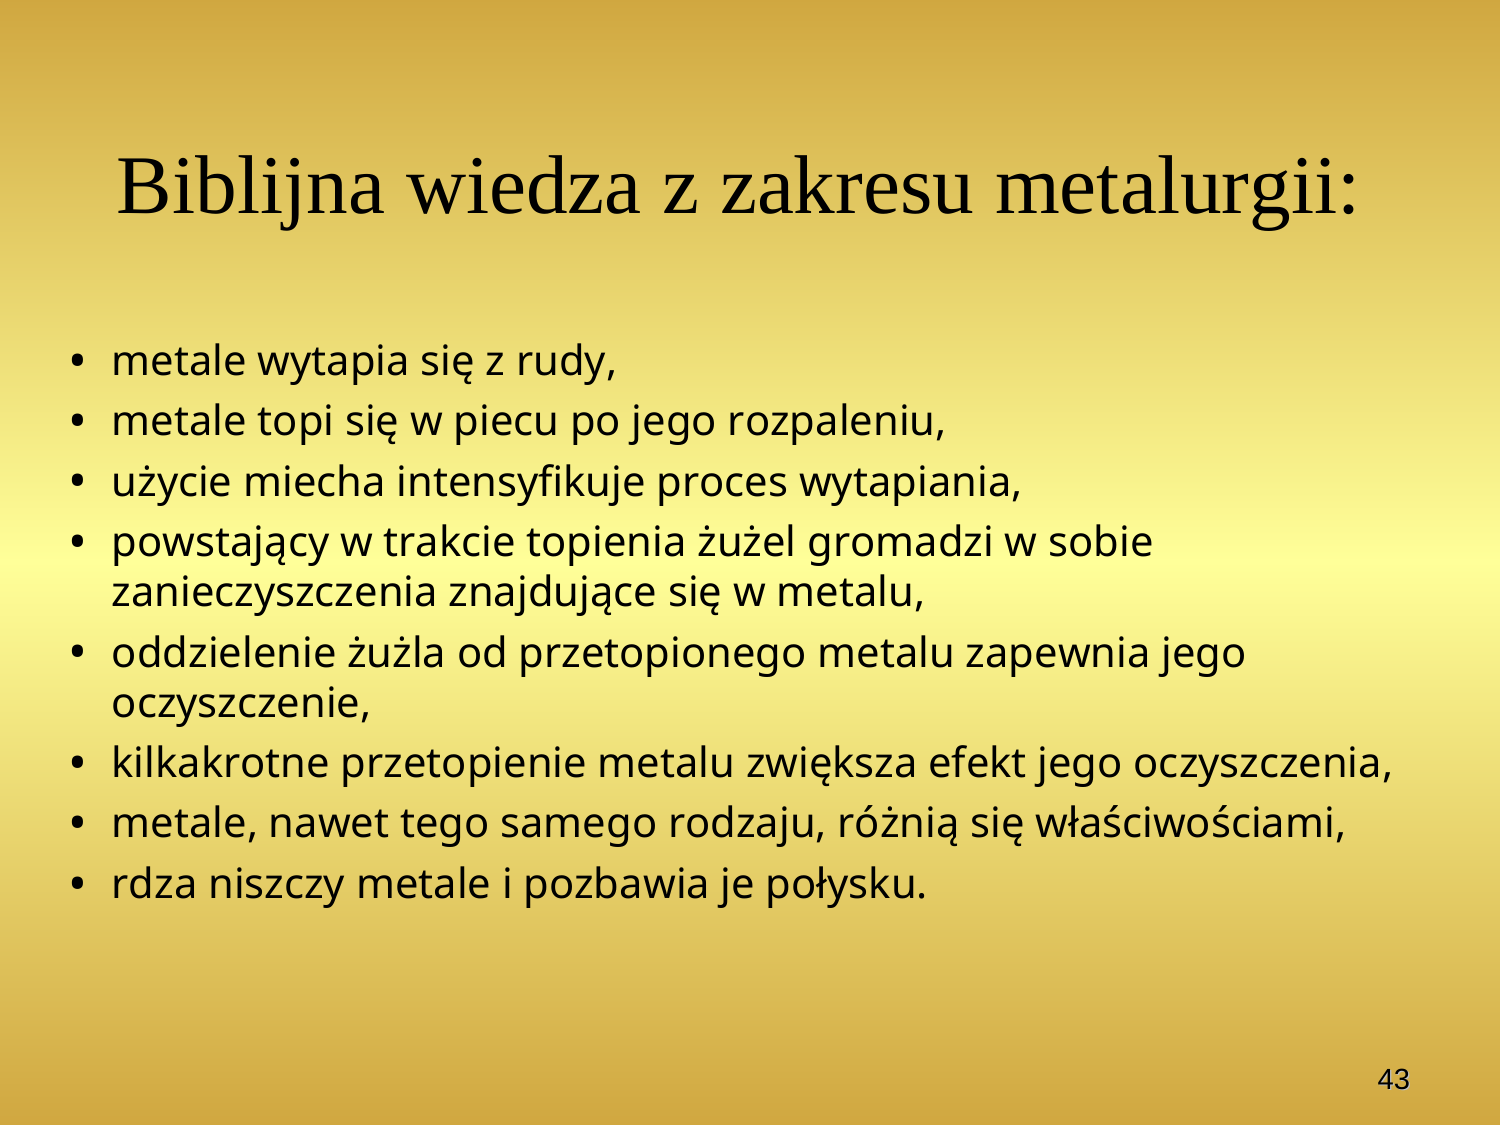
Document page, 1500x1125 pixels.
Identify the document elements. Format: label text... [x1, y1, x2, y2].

list metale wytapia się z rudy, metale topi się w piecu po jego rozpaleniu, użycie miecha intensyfikuje proces wytapiania, powstający w trakcie topienia żużel gromadzi w sobie zanieczyszczenia znajdujące się w metalu, oddzielenie żużla od przetopionego metalu zapewnia jego oczyszczenie, kilkakrotne przetopienie metalu zwiększa efekt jego oczyszczenia, metale, nawet tego samego rodzaju, różnią się właściwościami, rdza niszczy metale i pozbawia je połysku. [53, 290, 1447, 1035]
text_box <numer> [1074, 1035, 1426, 1103]
title Biblijna wiedza z zakresu metalurgii: [64, 66, 1415, 290]
